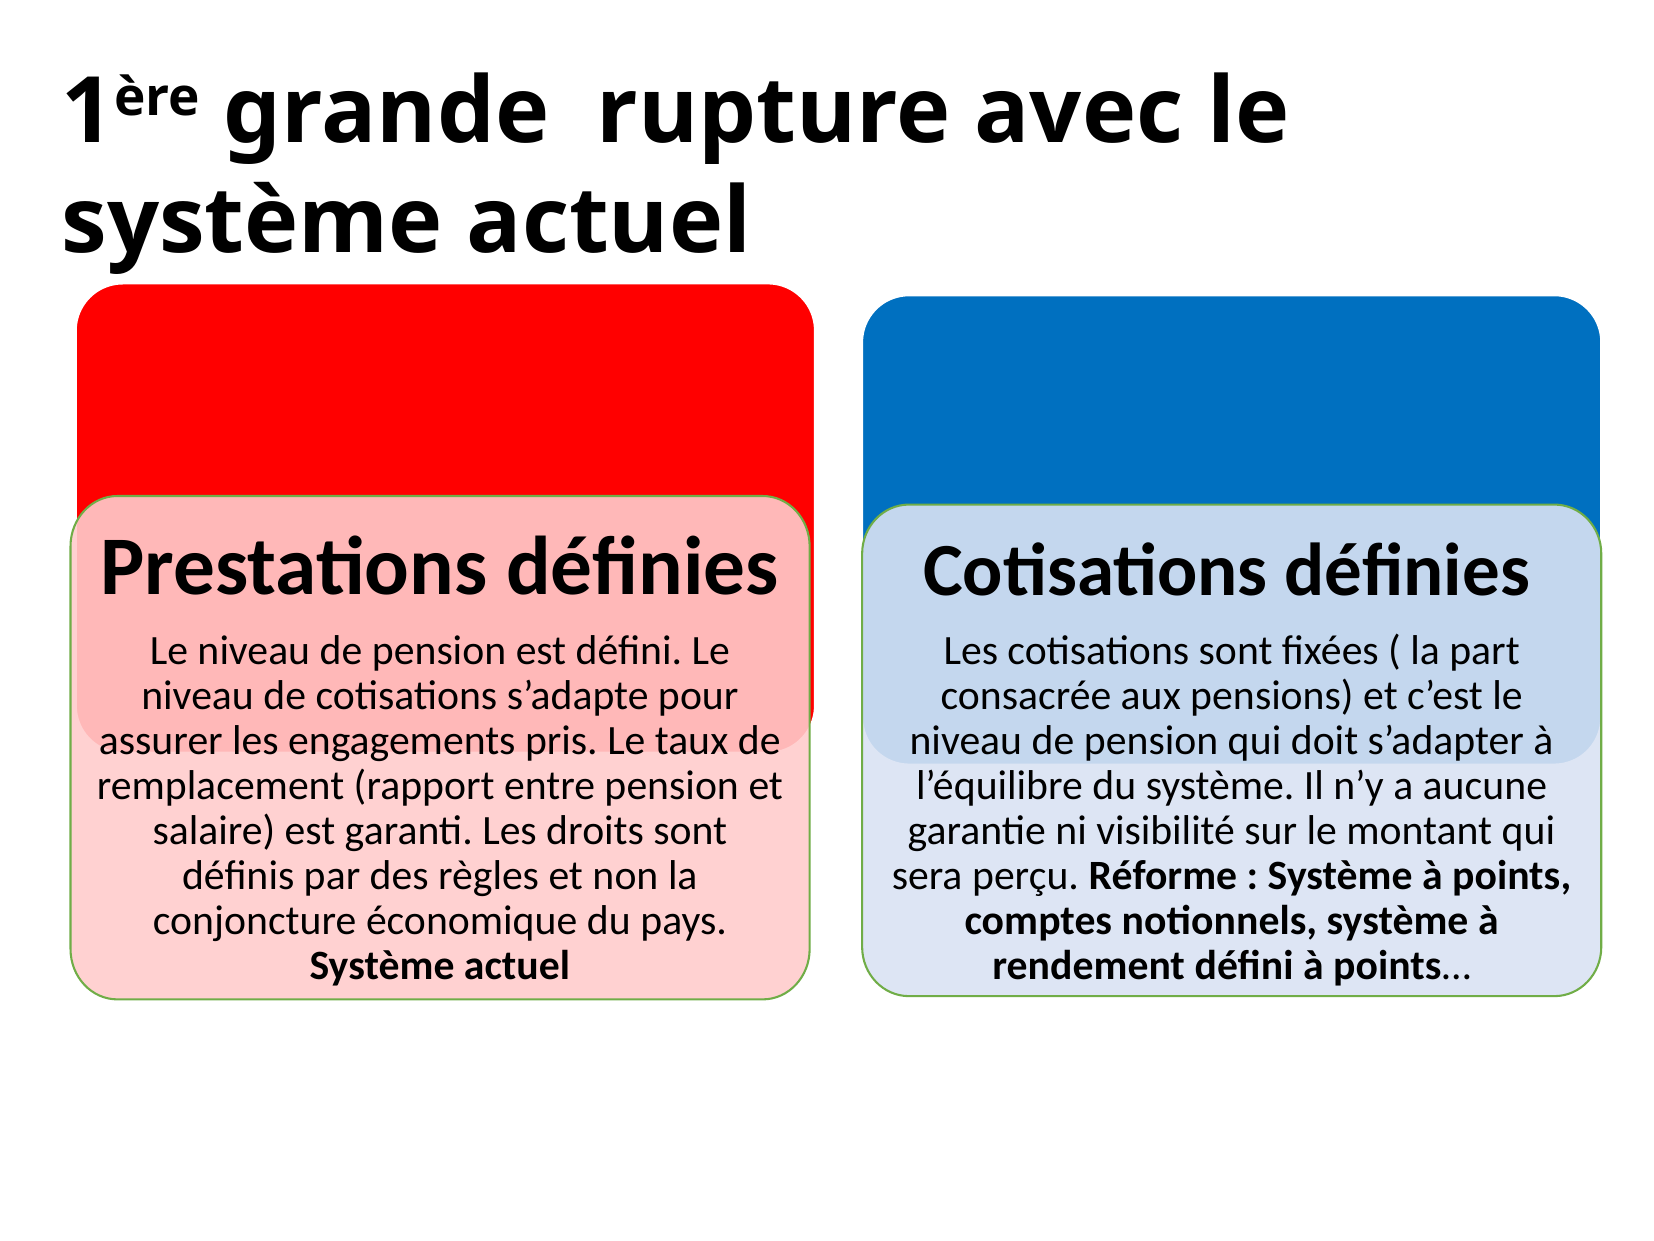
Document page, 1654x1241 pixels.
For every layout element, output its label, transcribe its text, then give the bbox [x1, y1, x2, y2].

title 1ère grande rupture avec le système actuel [46, 52, 1630, 270]
text_box Cotisations définies Les cotisations sont fixées ( la part consacrée aux pensions) et c’est le niveau de pension qui doit s’adapter à l’équilibre du système. Il n’y a aucune garantie ni visibilité sur le montant qui sera perçu. Réforme : Système à points, comptes notionnels, système à rendement défini à points… [862, 504, 1602, 997]
text_box Prestations définies Le niveau de pension est défini. Le niveau de cotisations s’adapte pour assurer les engagements pris. Le taux de remplacement (rapport entre pension et salaire) est garanti. Les droits sont définis par des règles et non la conjoncture économique du pays. Système actuel [70, 496, 810, 1000]
text_box [862, 295, 1602, 548]
text_box [75, 283, 815, 727]
